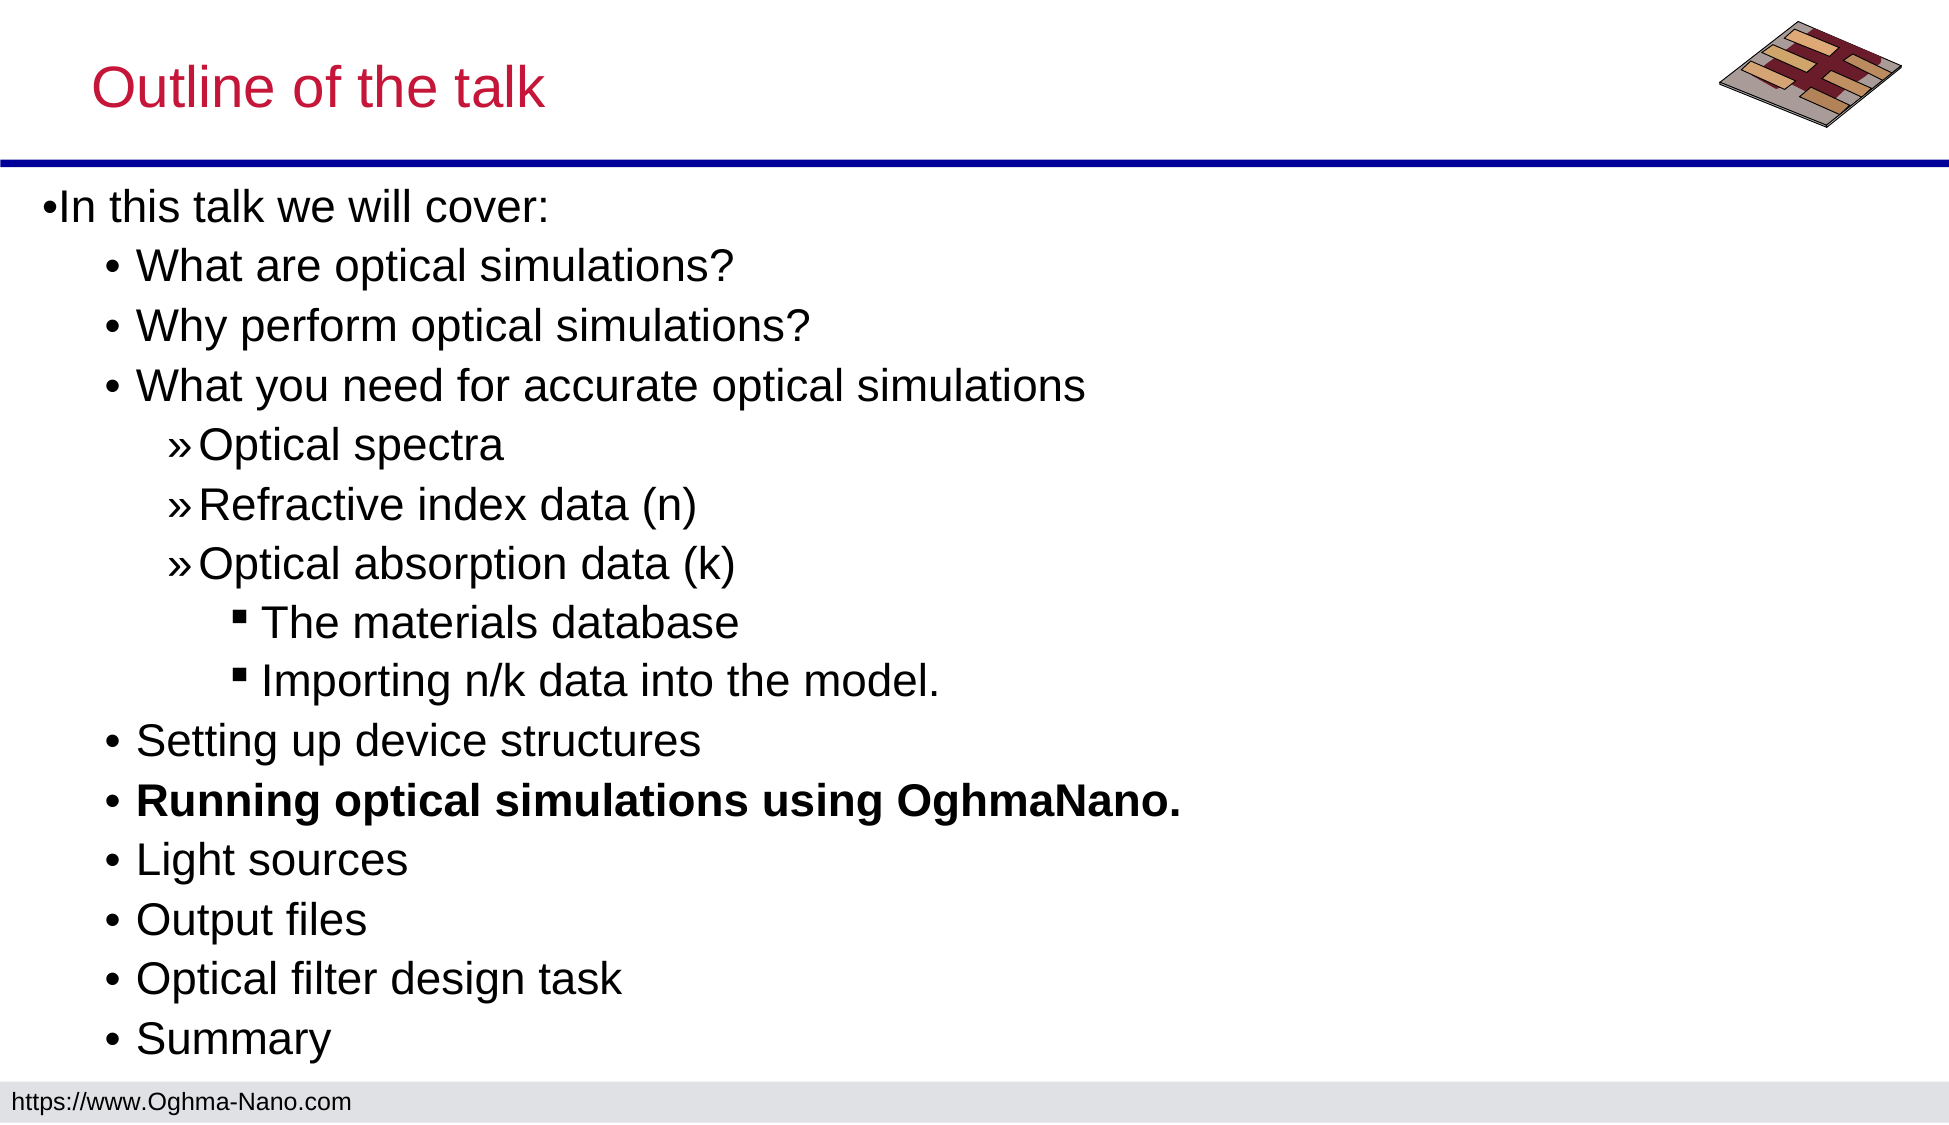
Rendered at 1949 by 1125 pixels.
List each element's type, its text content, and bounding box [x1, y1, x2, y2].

title Outline of the talk [76, 34, 1685, 140]
list In this talk we will cover: What are optical simulations? Why perform optical simulations? What you need for accurate optical simulations Optical spectra Refractive index data (n) Optical absorption data (k) The materials database Importing n/k data into the model. Setting up device structures Running optical simulations using OghmaNano. Light sources Output files Optical filter design task Summary [42, 180, 1650, 1065]
